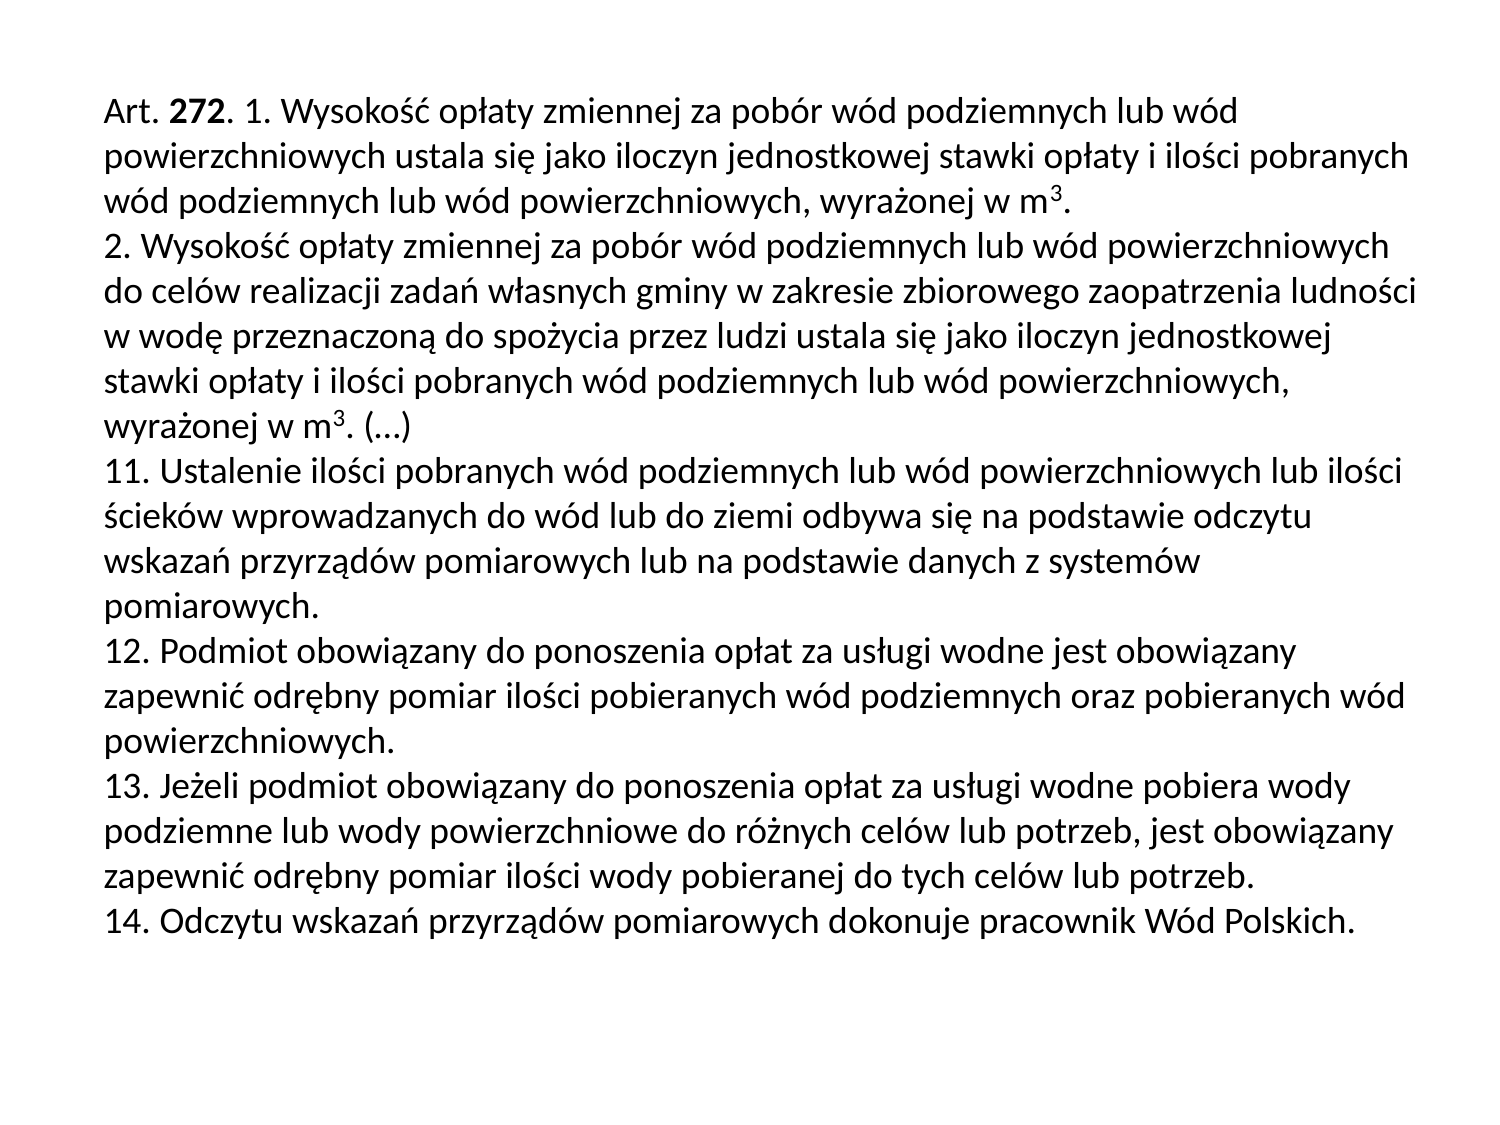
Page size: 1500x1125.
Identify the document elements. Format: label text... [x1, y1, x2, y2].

text_box Art. 272. 1. Wysokość opłaty zmiennej za pobór wód podziemnych lub wód powierzchniowych ustala się jako iloczyn jednostkowej stawki opłaty i ilości pobranych wód podziemnych lub wód powierzchniowych, wyrażonej w m3. 2. Wysokość opłaty zmiennej za pobór wód podziemnych lub wód powierzchniowych do celów realizacji zadań własnych gminy w zakresie zbiorowego zaopatrzenia ludności w wodę przeznaczoną do spożycia przez ludzi ustala się jako iloczyn jednostkowej stawki opłaty i ilości pobranych wód podziemnych lub wód powierzchniowych, wyrażonej w m3. (…) 11. Ustalenie ilości pobranych wód podziemnych lub wód powierzchniowych lub ilości ścieków wprowadzanych do wód lub do ziemi odbywa się na podstawie odczytu wskazań przyrządów pomiarowych lub na podstawie danych z systemów pomiarowych. 12. Podmiot obowiązany do ponoszenia opłat za usługi wodne jest obowiązany zapewnić odrębny pomiar ilości pobieranych wód podziemnych oraz pobieranych wód powierzchniowych. 13. Jeżeli podmiot obowiązany do ponoszenia opłat za usługi wodne pobiera wody podziemne lub wody powierzchniowe do różnych celów lub potrzeb, jest obowiązany zapewnić odrębny pomiar ilości wody pobieranej do tych celów lub potrzeb. 14. Odczytu wskazań przyrządów pomiarowych dokonuje pracownik Wód Polskich. [88, 78, 1435, 948]
